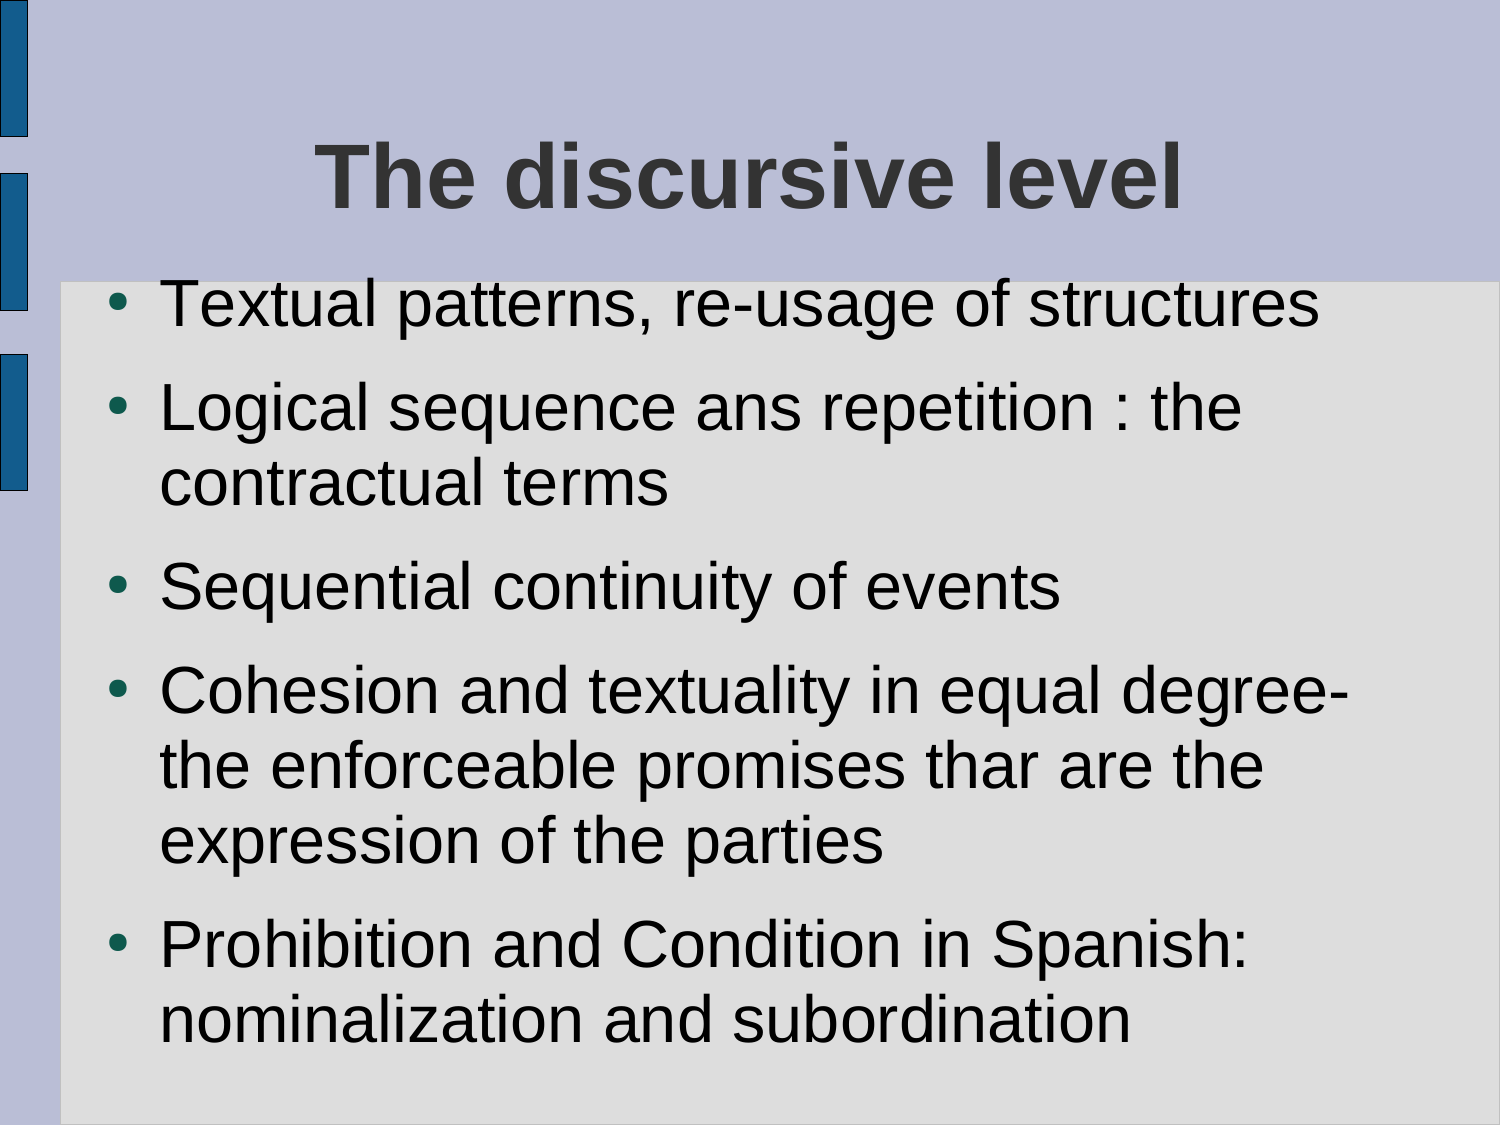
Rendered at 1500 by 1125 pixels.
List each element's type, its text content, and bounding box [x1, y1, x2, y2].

list Textual patterns, re-usage of structures Logical sequence ans repetition : the contractual terms Sequential continuity of events Cohesion and textuality in equal degree- the enforceable promises thar are the expression of the parties Prohibition and Condition in Spanish: nominalization and subordination [88, 265, 1447, 1063]
title The discursive level [110, 82, 1392, 265]
